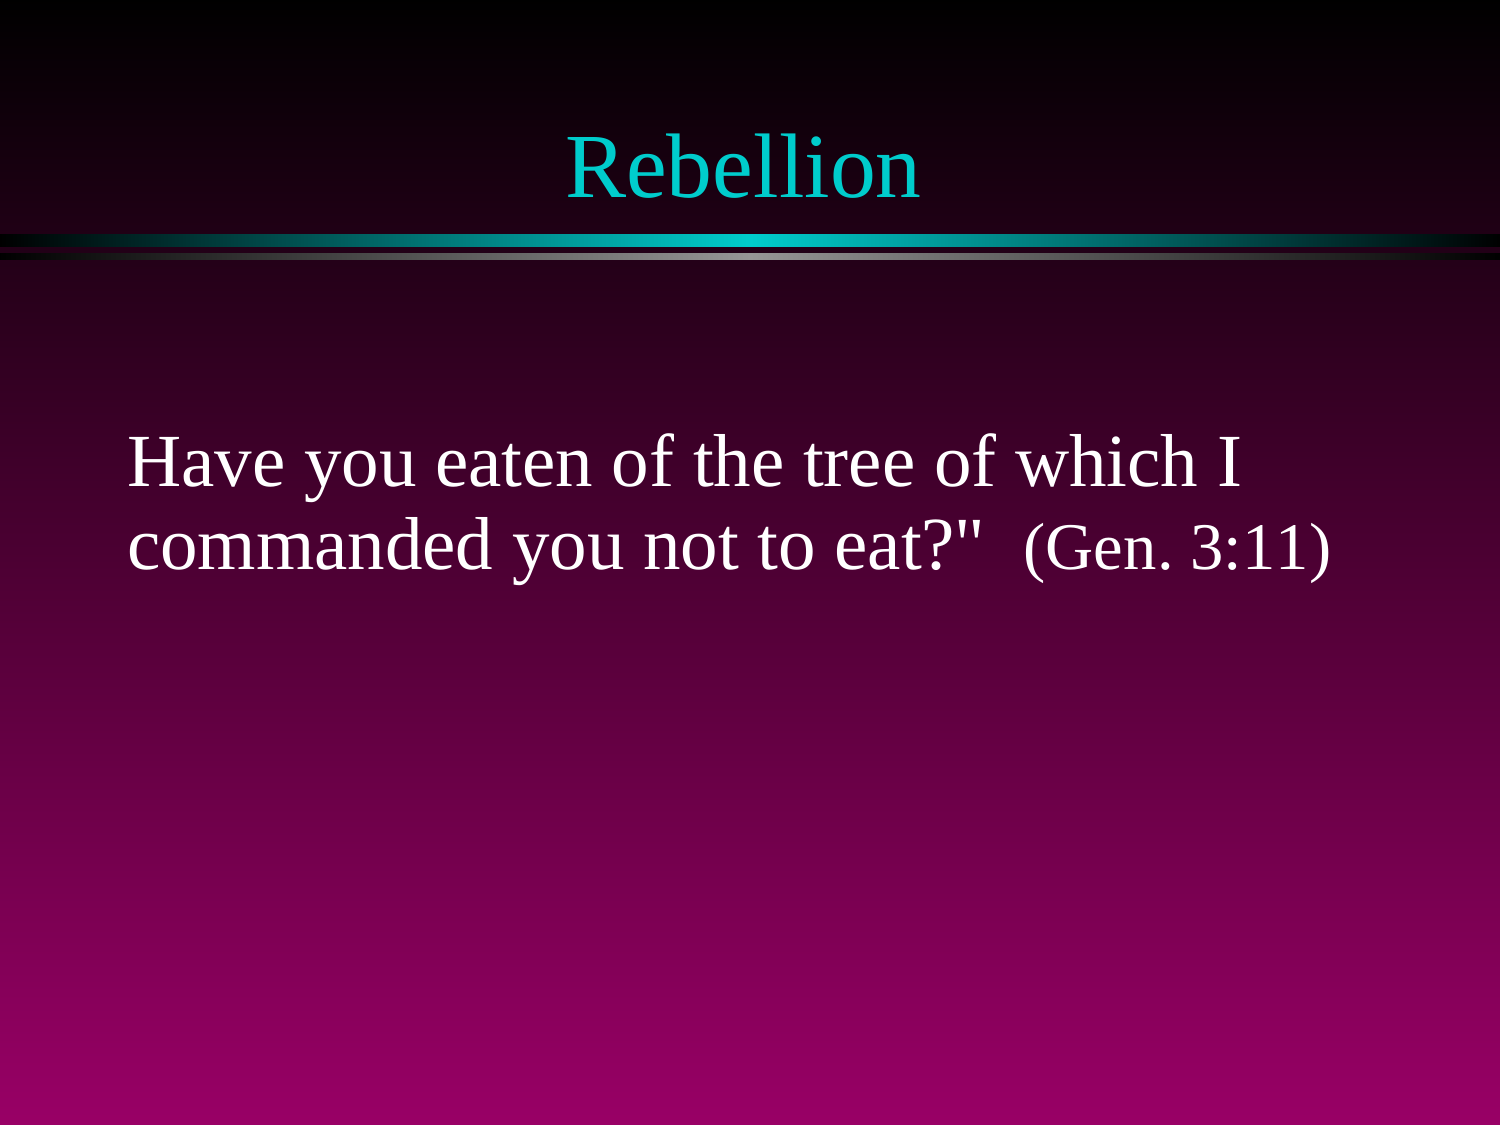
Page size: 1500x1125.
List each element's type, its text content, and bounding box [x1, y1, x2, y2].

title Rebellion [99, 37, 1388, 225]
text_box Have you eaten of the tree of which I commanded you not to eat?" (Gen. 3:11) [112, 412, 1388, 594]
